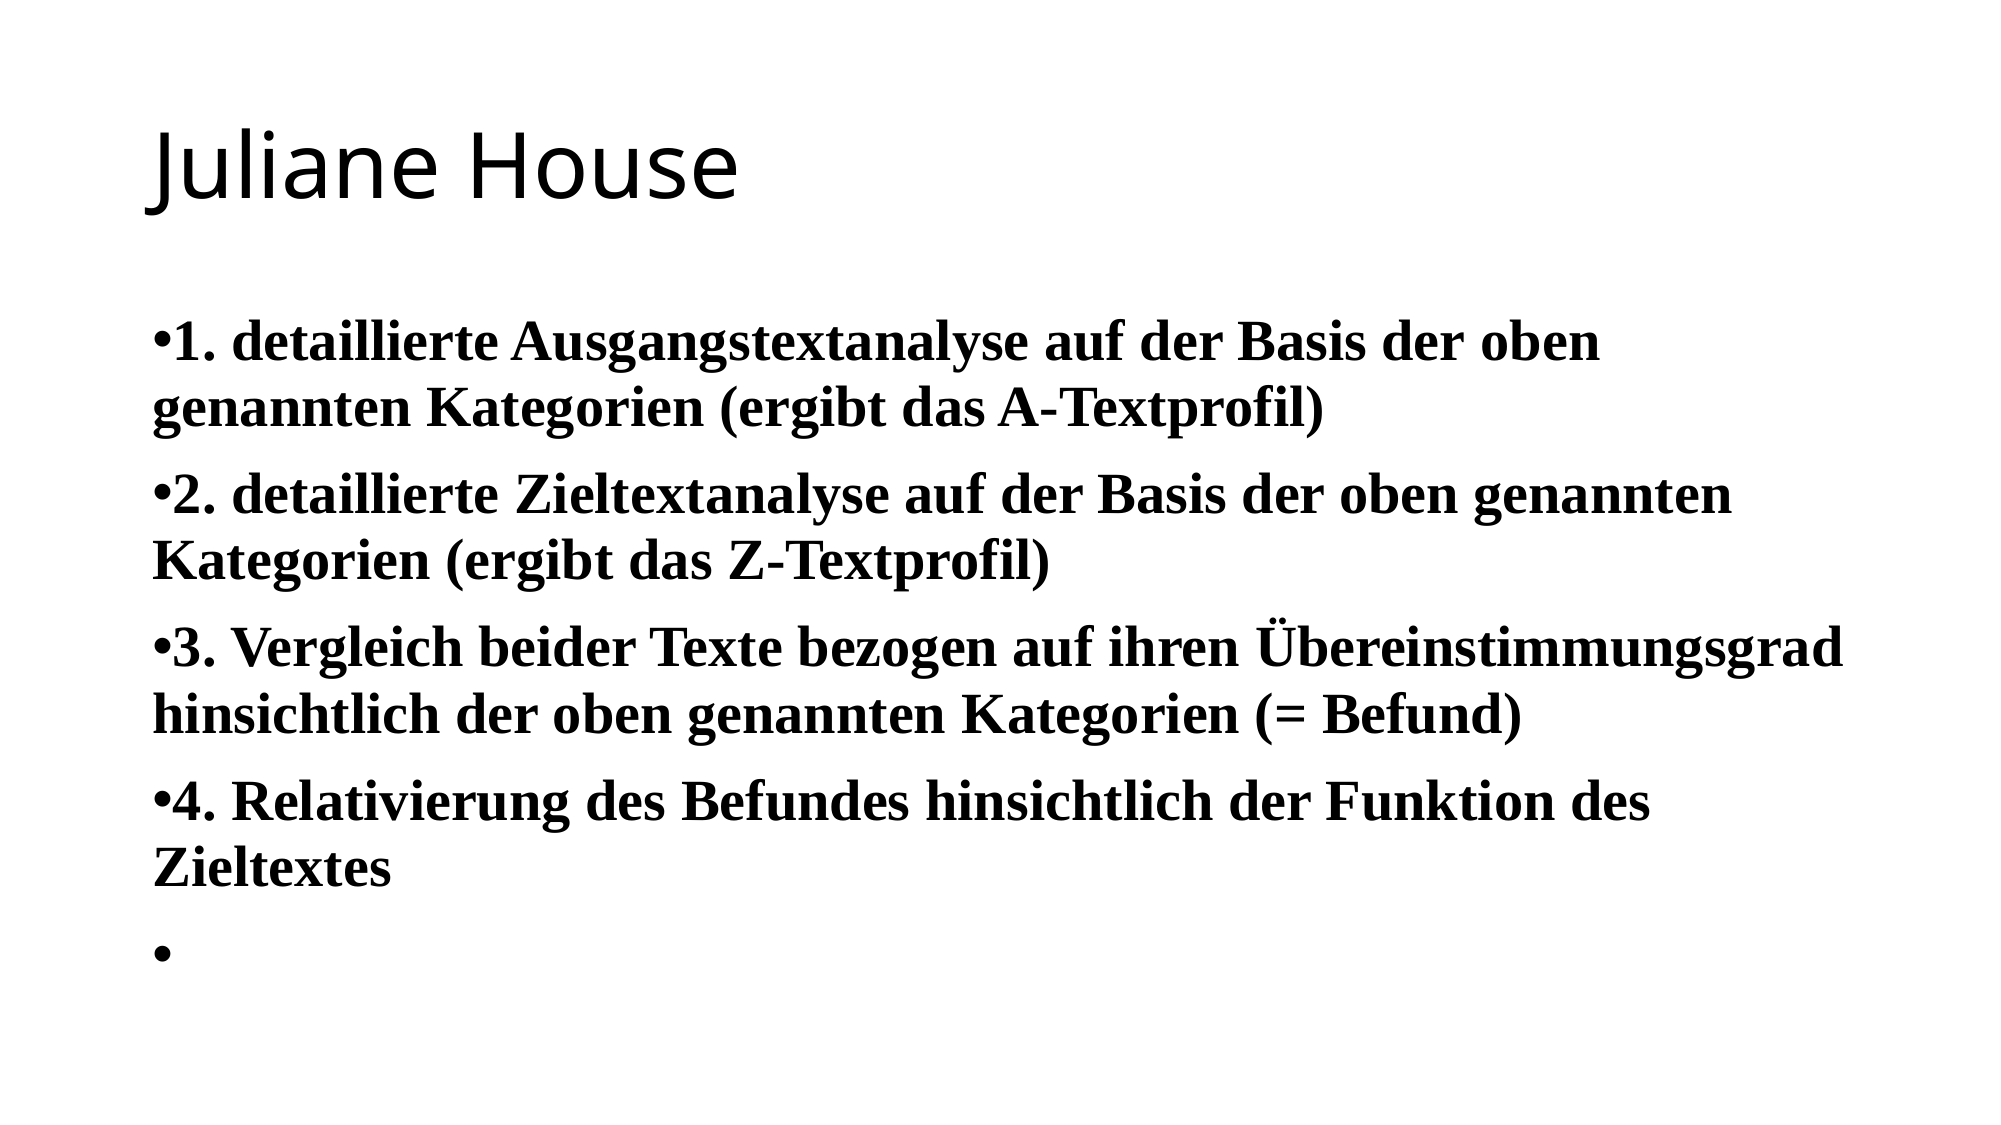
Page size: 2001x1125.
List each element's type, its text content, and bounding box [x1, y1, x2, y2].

list 1. detaillierte Ausgangstextanalyse auf der Basis der oben genannten Kategorien (ergibt das A-Textprofil) 2. detaillierte Zieltextanalyse auf der Basis der oben genannten Kategorien (ergibt das Z-Textprofil) 3. Vergleich beider Texte bezogen auf ihren Übereinstimmungsgrad hinsichtlich der oben genannten Kategorien (= Befund) 4. Relativierung des Befundes hinsichtlich der Funktion des Zieltextes [137, 299, 1863, 1014]
title Juliane House [137, 59, 1863, 278]
